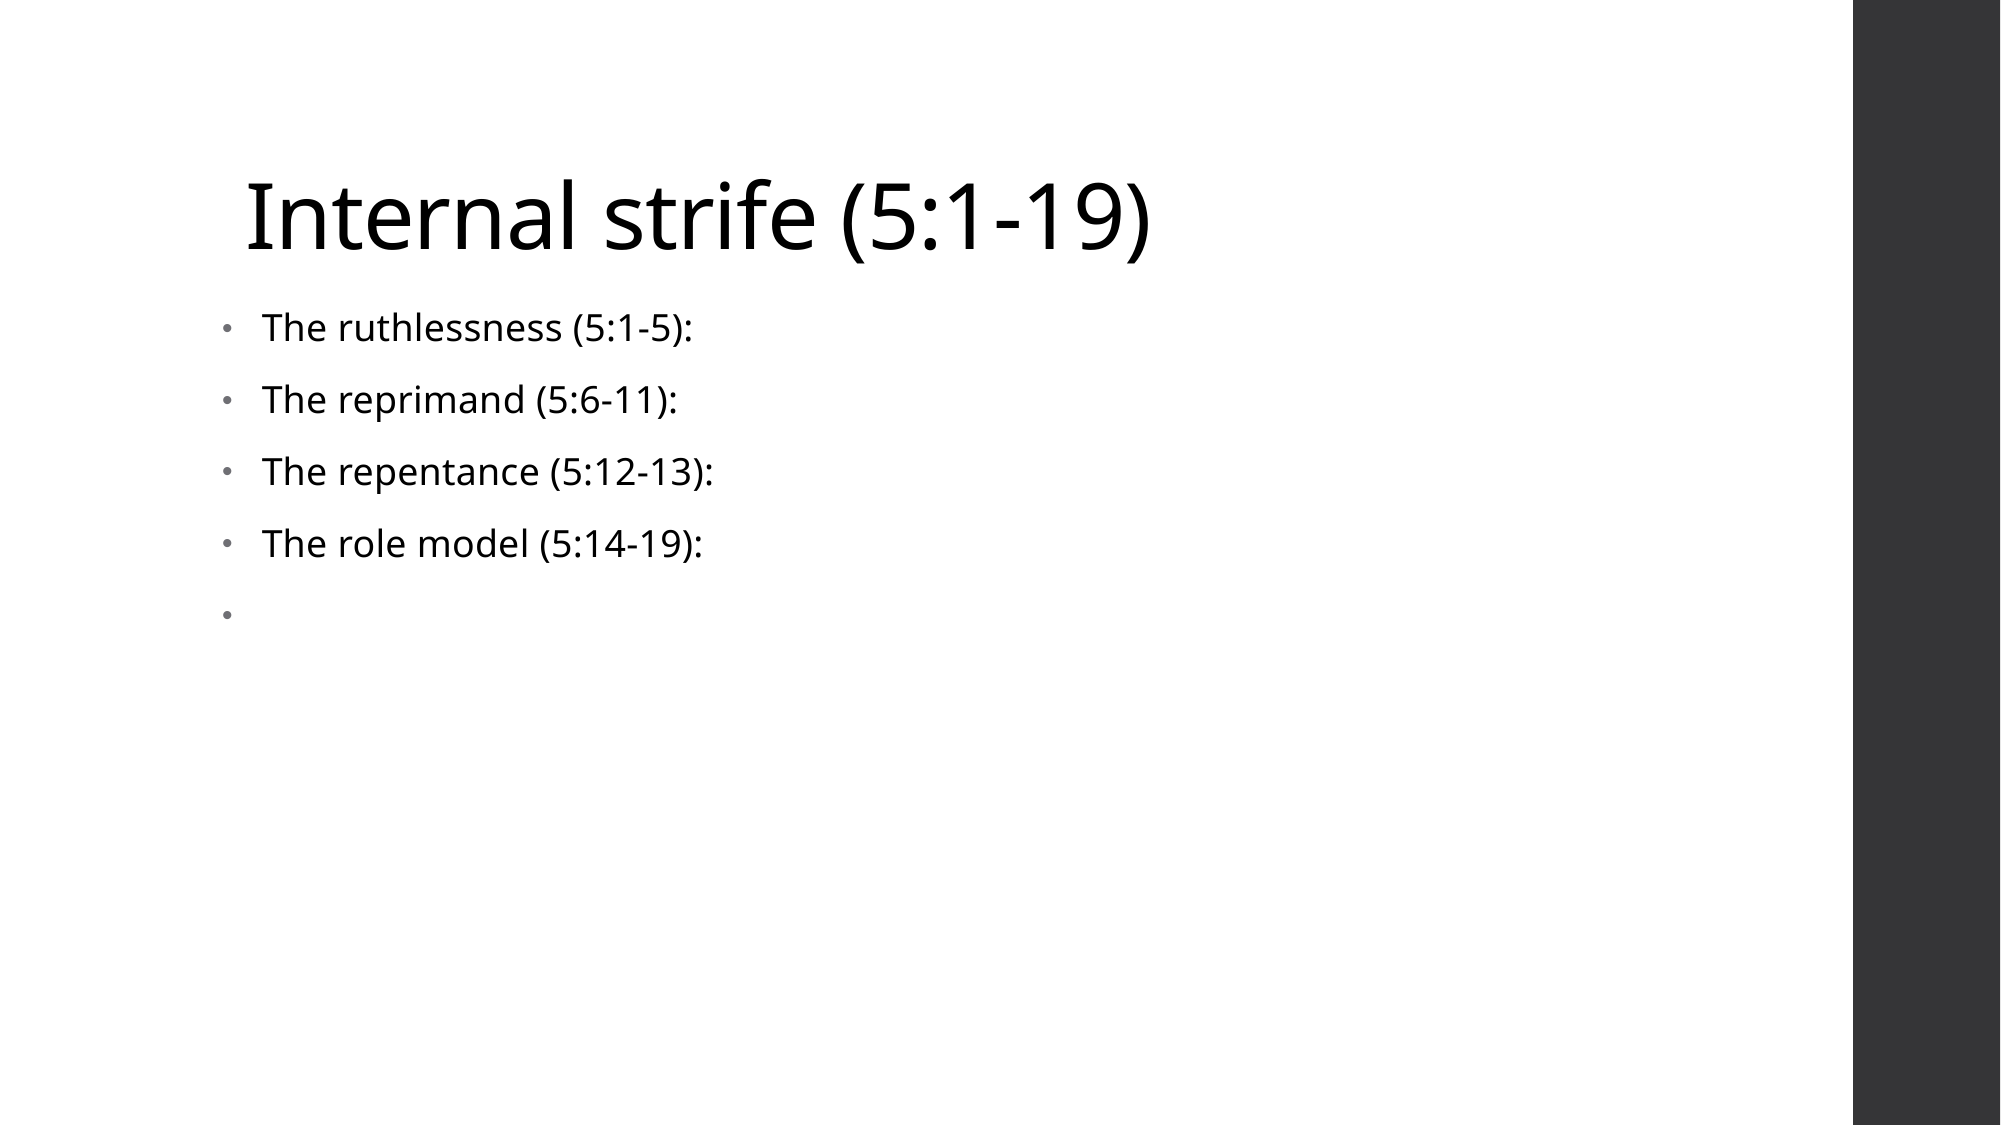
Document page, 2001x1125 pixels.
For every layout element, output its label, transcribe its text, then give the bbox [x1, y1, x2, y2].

title Internal strife (5:1-19) [206, 60, 1797, 278]
list The ruthlessness (5:1-5): The reprimand (5:6-11): The repentance (5:12-13): The role model (5:14-19): [206, 299, 1617, 1014]
